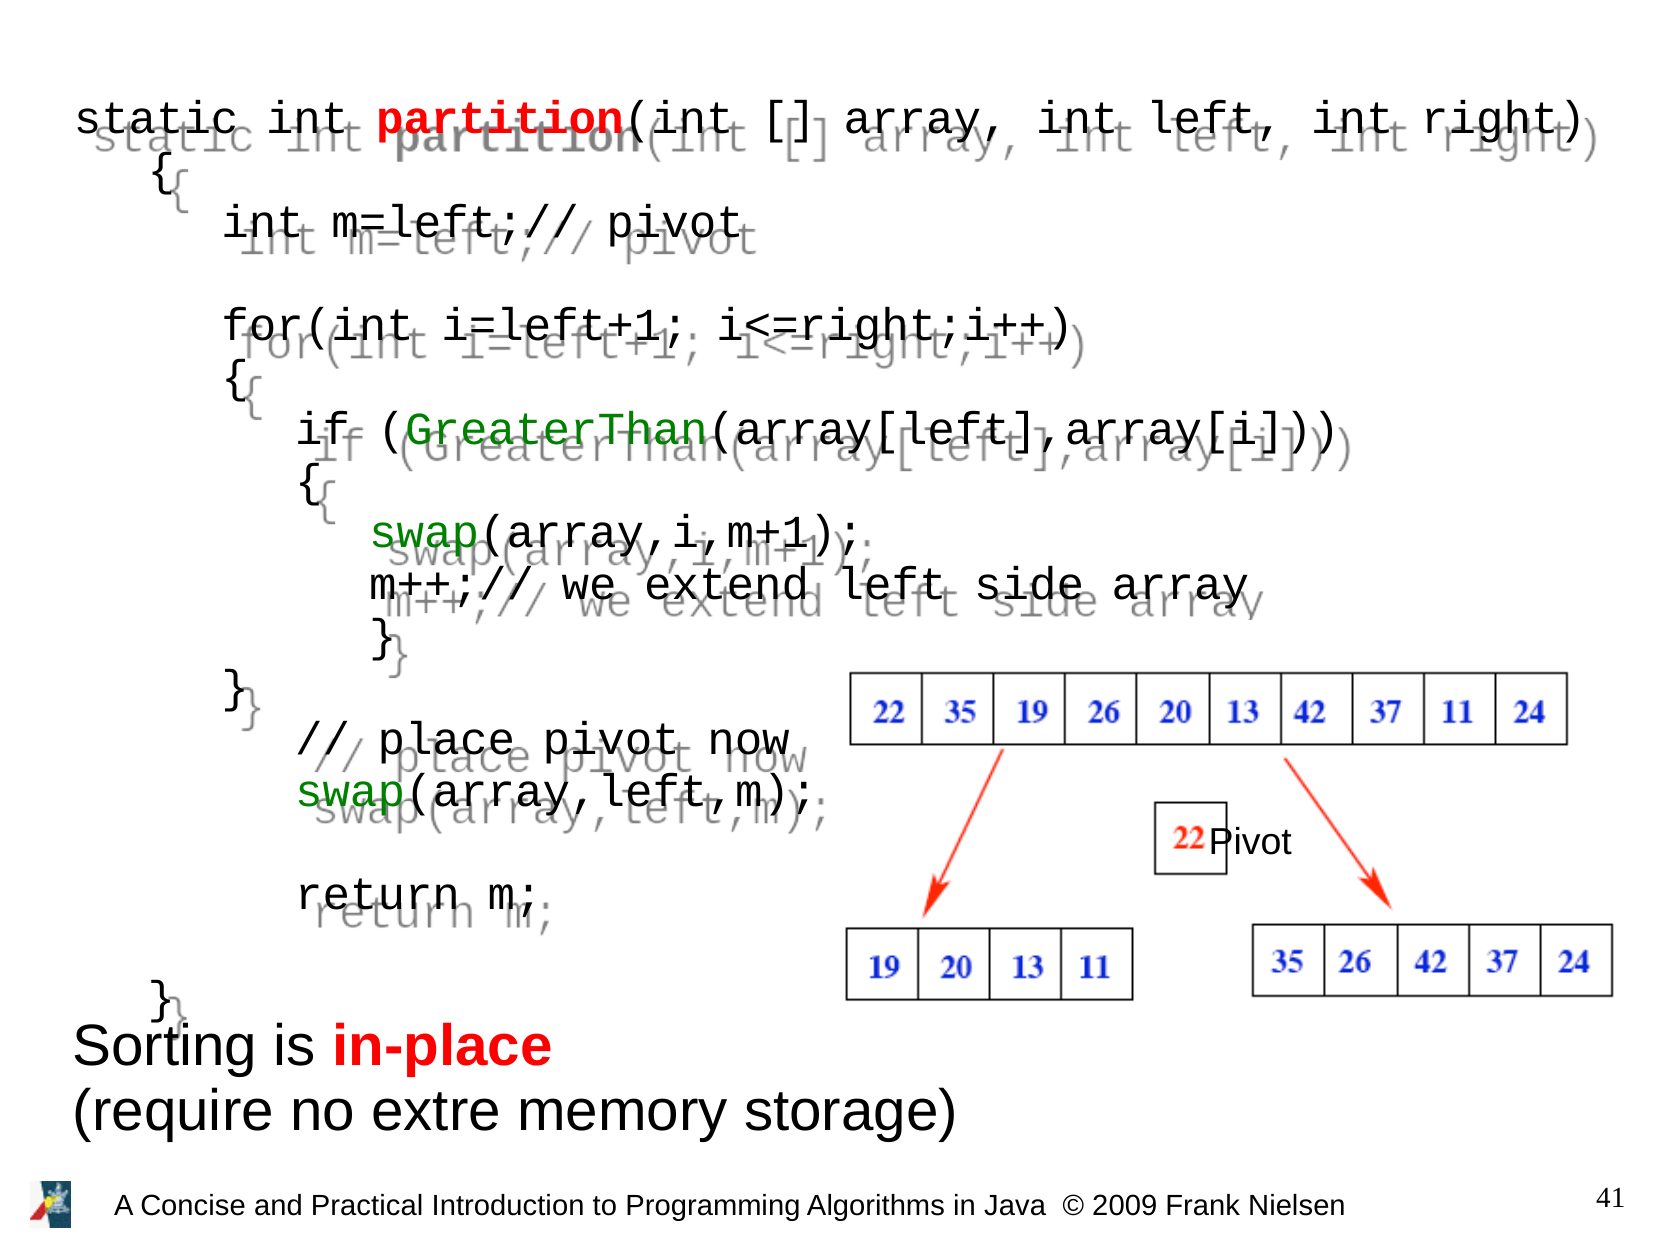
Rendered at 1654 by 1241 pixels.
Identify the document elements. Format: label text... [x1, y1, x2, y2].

text_box static int partition(int [] array, int left, int right) { int m=left;// pivot for(int i=left+1; i<=right;i++) { if (GreaterThan(array[left],array[i])) { swap(array,i,m+1); m++;// we extend left side array } } // place pivot now swap(array,left,m); return m; } [59, 88, 1602, 985]
text_box [324, 105, 355, 177]
picture [29, 1181, 71, 1228]
text_box Sorting is in-place (require no extre memory storage) [57, 1005, 975, 1152]
picture [833, 620, 1654, 1063]
